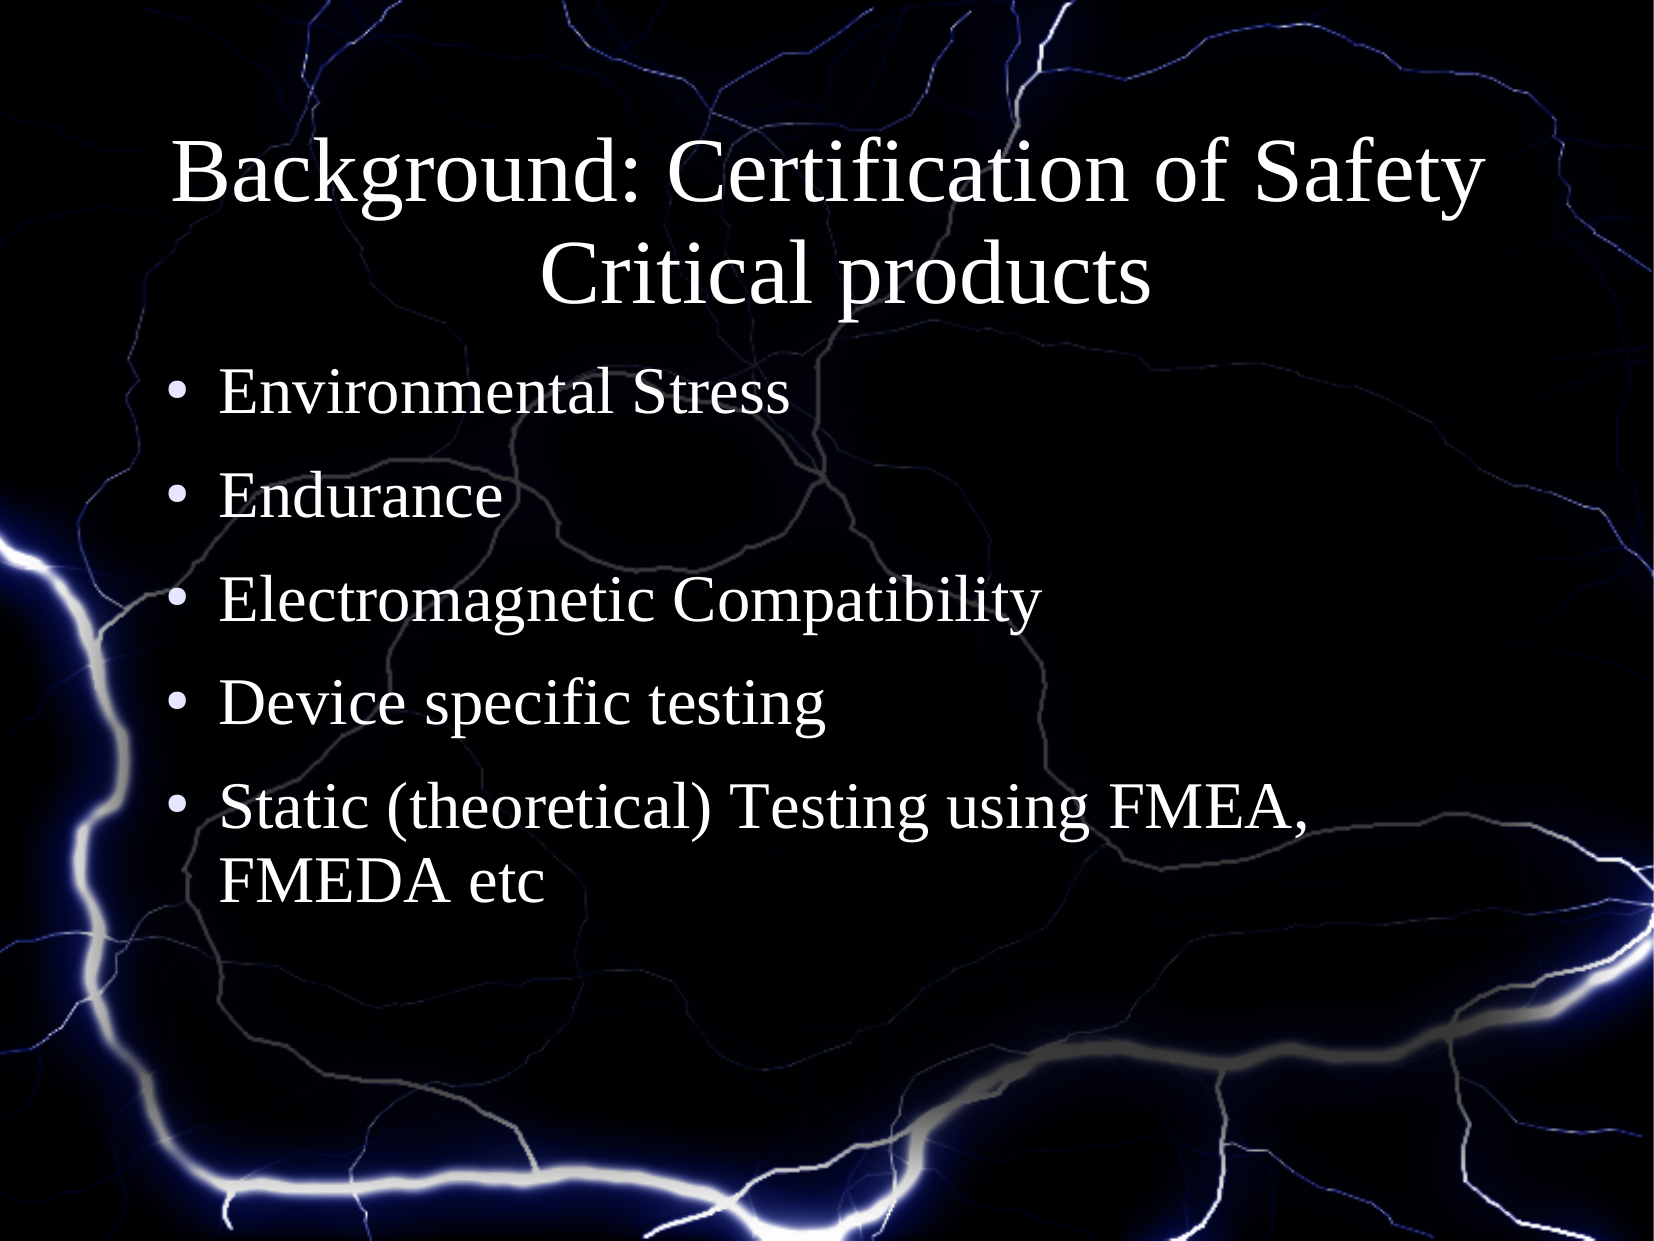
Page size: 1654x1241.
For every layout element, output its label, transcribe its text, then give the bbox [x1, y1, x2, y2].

picture [0, 0, 1654, 1241]
list Environmental Stress Endurance Electromagnetic Compatibility Device specific testing Static (theoretical) Testing using FMEA, FMEDA etc [147, 354, 1529, 1136]
title Background: Certification of Safety Critical products [123, 118, 1536, 326]
